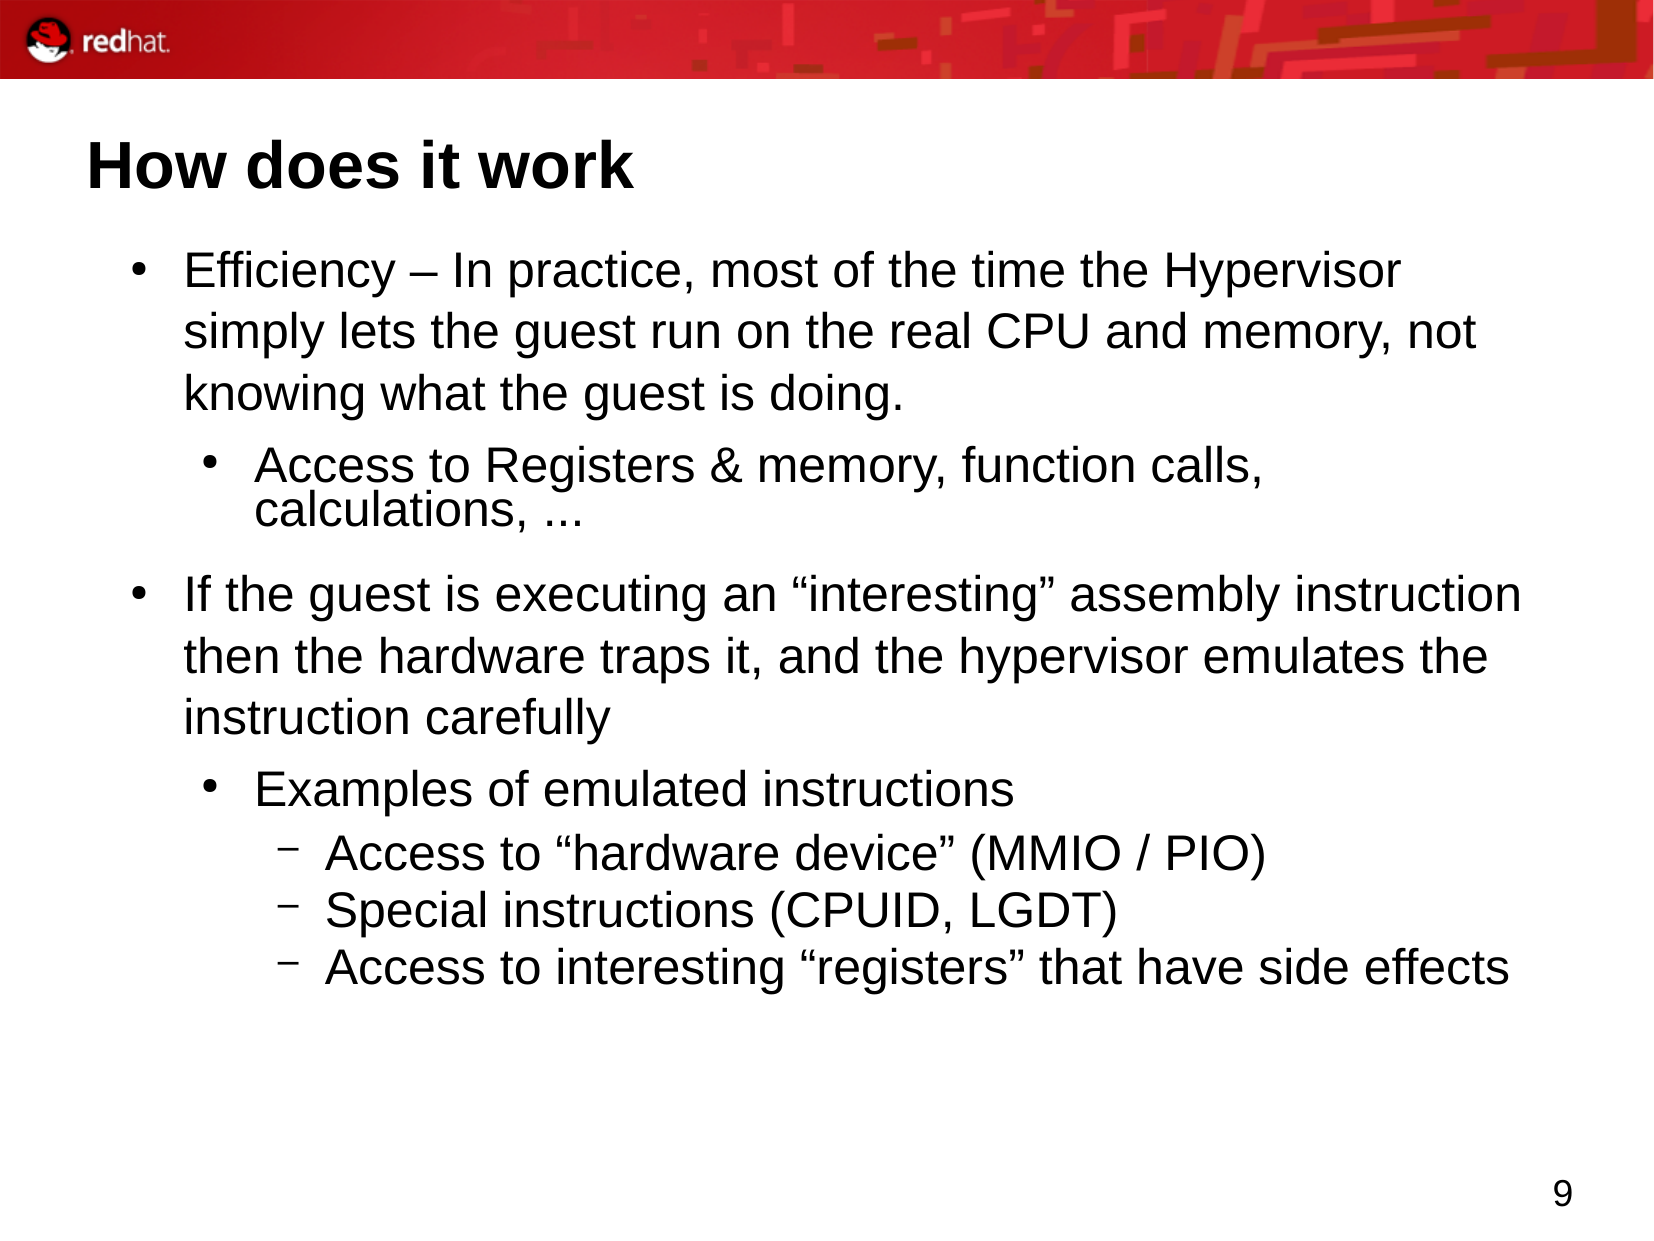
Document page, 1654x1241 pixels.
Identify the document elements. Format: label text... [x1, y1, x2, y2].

picture [0, 0, 1654, 79]
list Efficiency – In practice, most of the time the Hypervisor simply lets the guest run on the real CPU and memory, not knowing what the guest is doing. Access to Registers & memory, function calls, calculations, ... If the guest is executing an “interesting” assembly instruction then the hardware traps it, and the hypervisor emulates the instruction carefully Examples of emulated instructions Access to “hardware device” (MMIO / PIO) Special instructions (CPUID, LGDT) Access to interesting “registers” that have side effects [112, 236, 1538, 988]
title How does it work [86, 93, 1576, 244]
